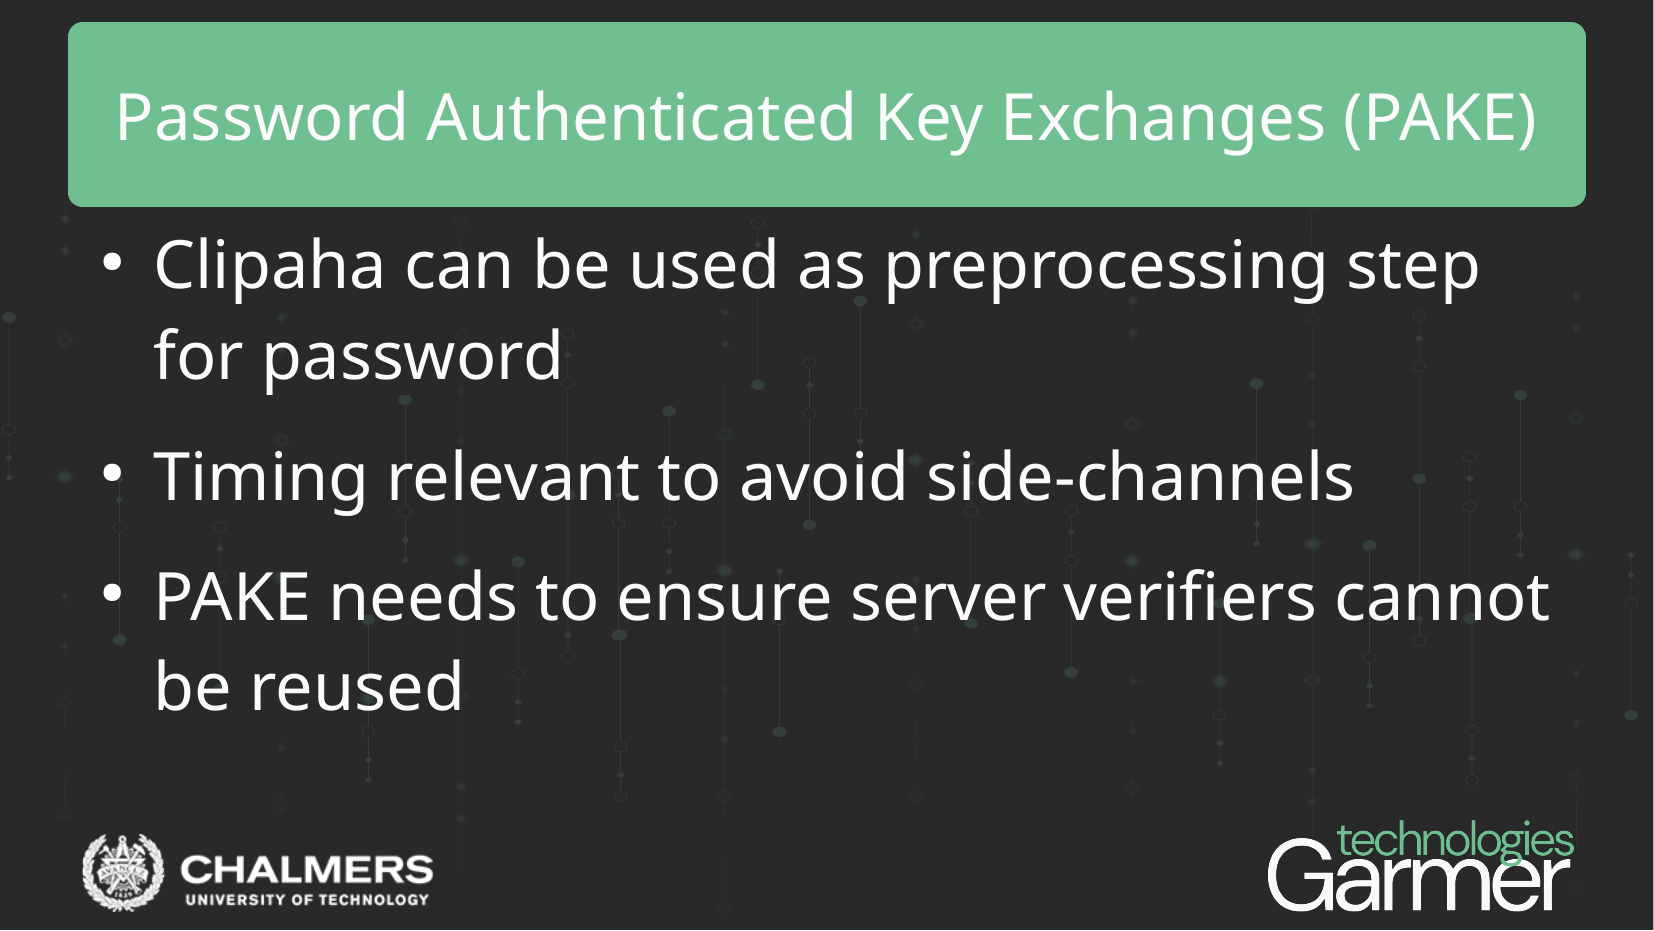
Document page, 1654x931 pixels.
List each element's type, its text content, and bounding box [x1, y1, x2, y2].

picture [82, 834, 443, 912]
picture [1246, 807, 1607, 912]
list Clipaha can be used as preprocessing step for password Timing relevant to avoid side-channels PAKE needs to ensure server verifiers cannot be reused [82, 217, 1571, 758]
title Password Authenticated Key Exchanges (PAKE) [82, 37, 1571, 193]
